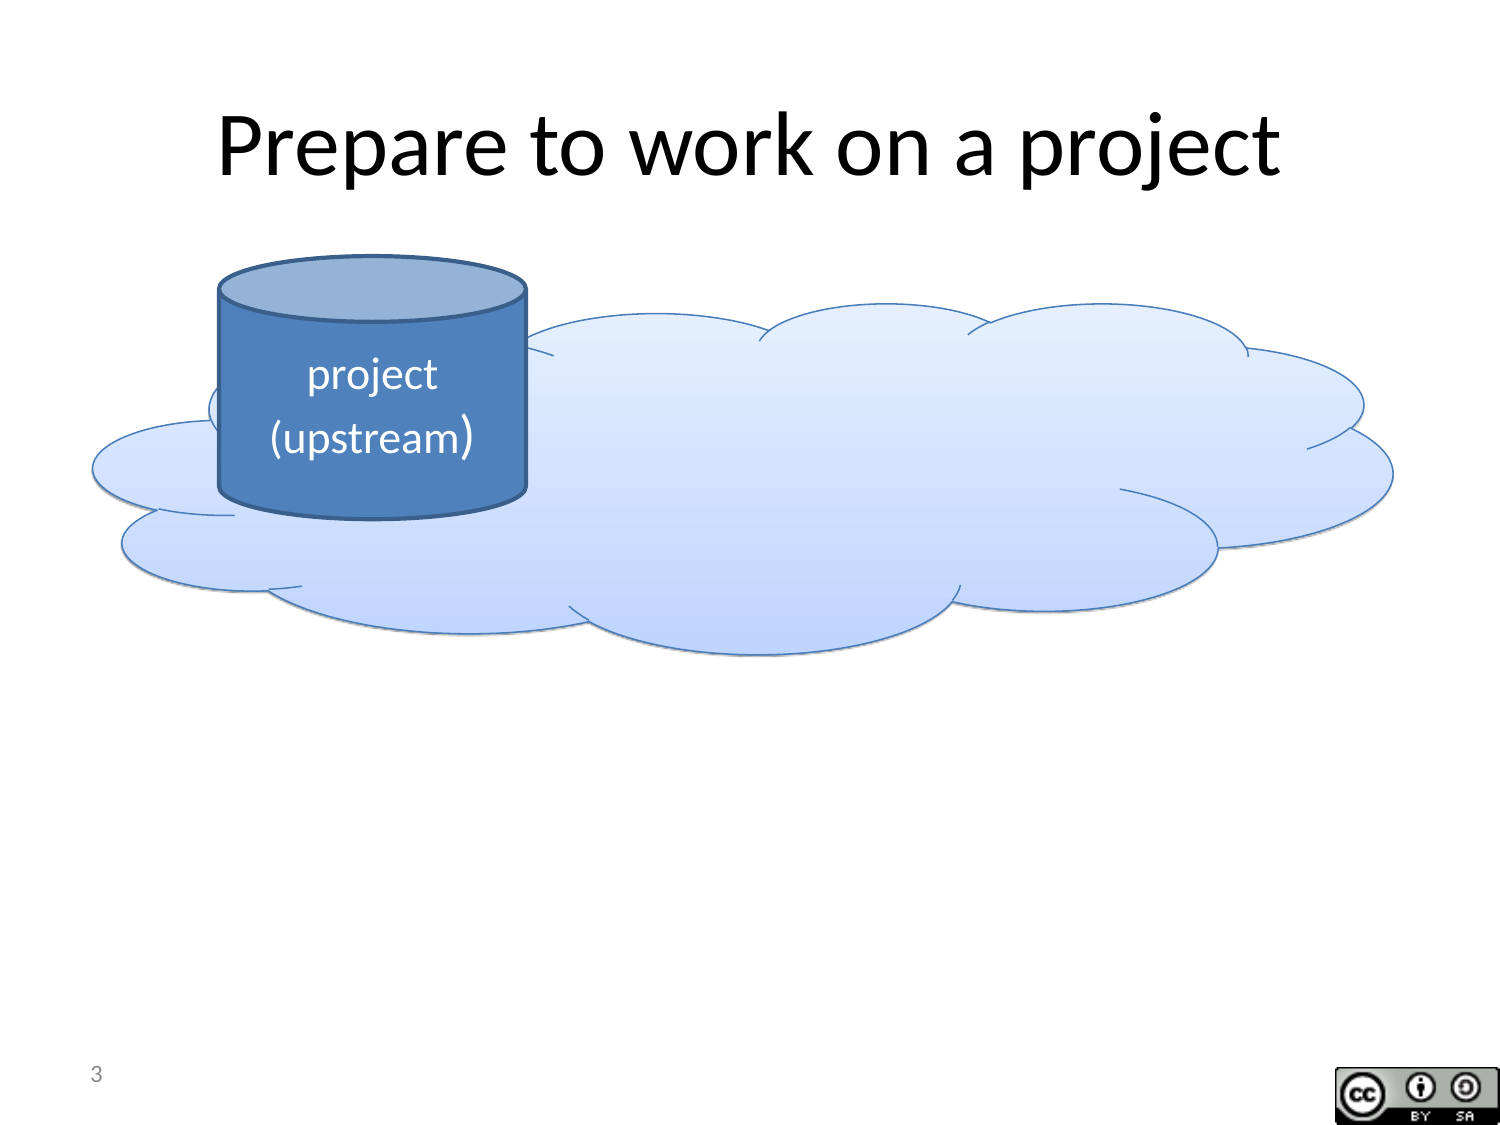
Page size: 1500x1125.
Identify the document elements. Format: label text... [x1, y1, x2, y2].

text_box project (upstream) [218, 290, 526, 520]
title Prepare to work on a project [75, 45, 1425, 233]
text_box [92, 303, 1394, 655]
slide_number <number> [75, 1042, 425, 1103]
picture [1335, 1067, 1500, 1125]
